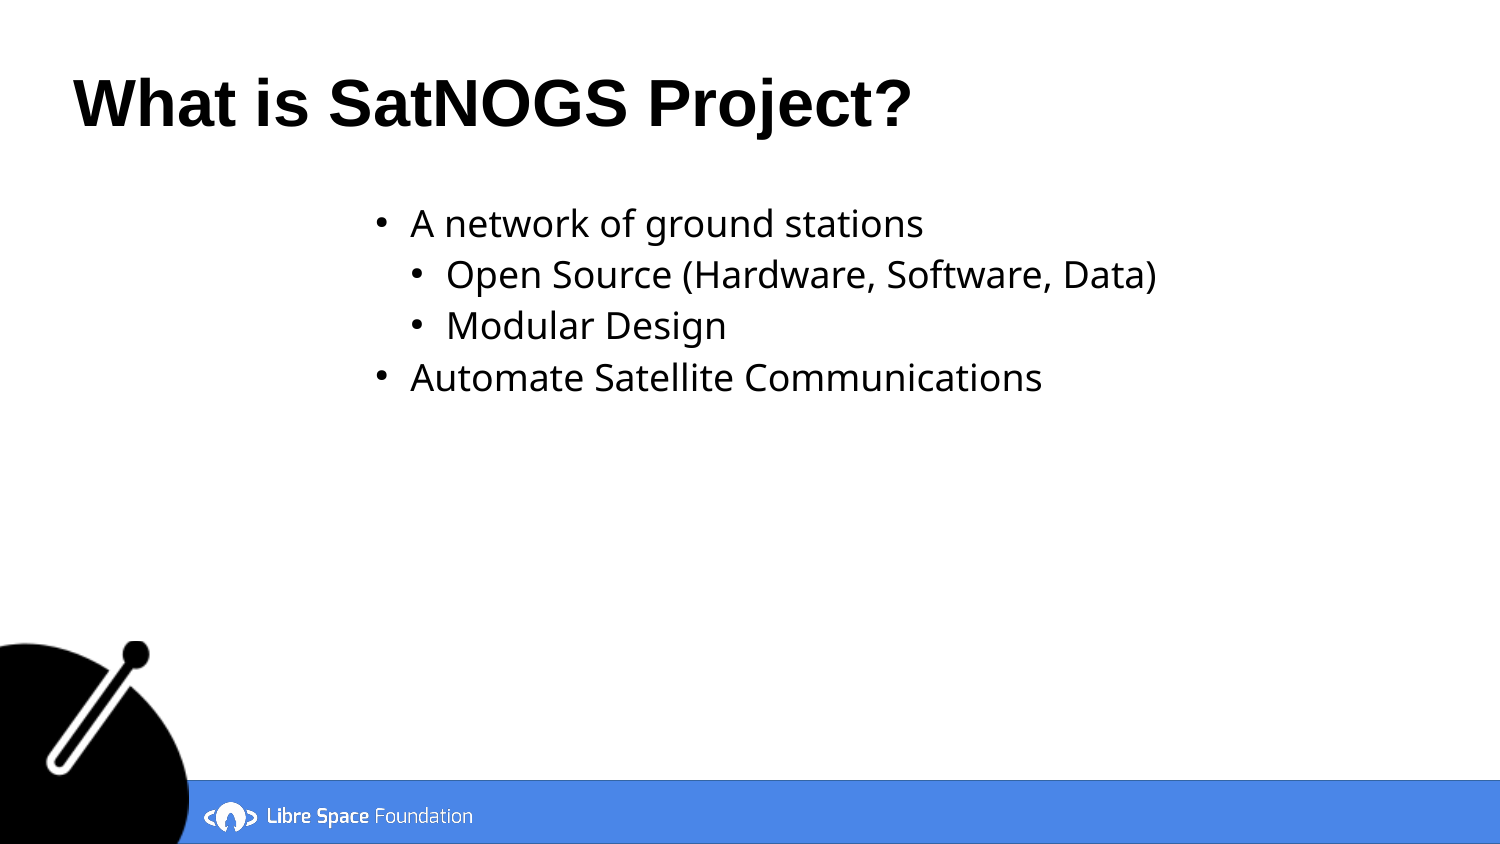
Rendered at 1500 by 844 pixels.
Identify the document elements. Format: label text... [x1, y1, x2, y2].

text_box A network of ground stations Open Source (Hardware, Software, Data) Modular Design Automate Satellite Communications [360, 165, 1186, 436]
picture [204, 802, 472, 832]
picture [0, 641, 189, 844]
text_box What is SatNOGS Project? [59, 59, 931, 151]
